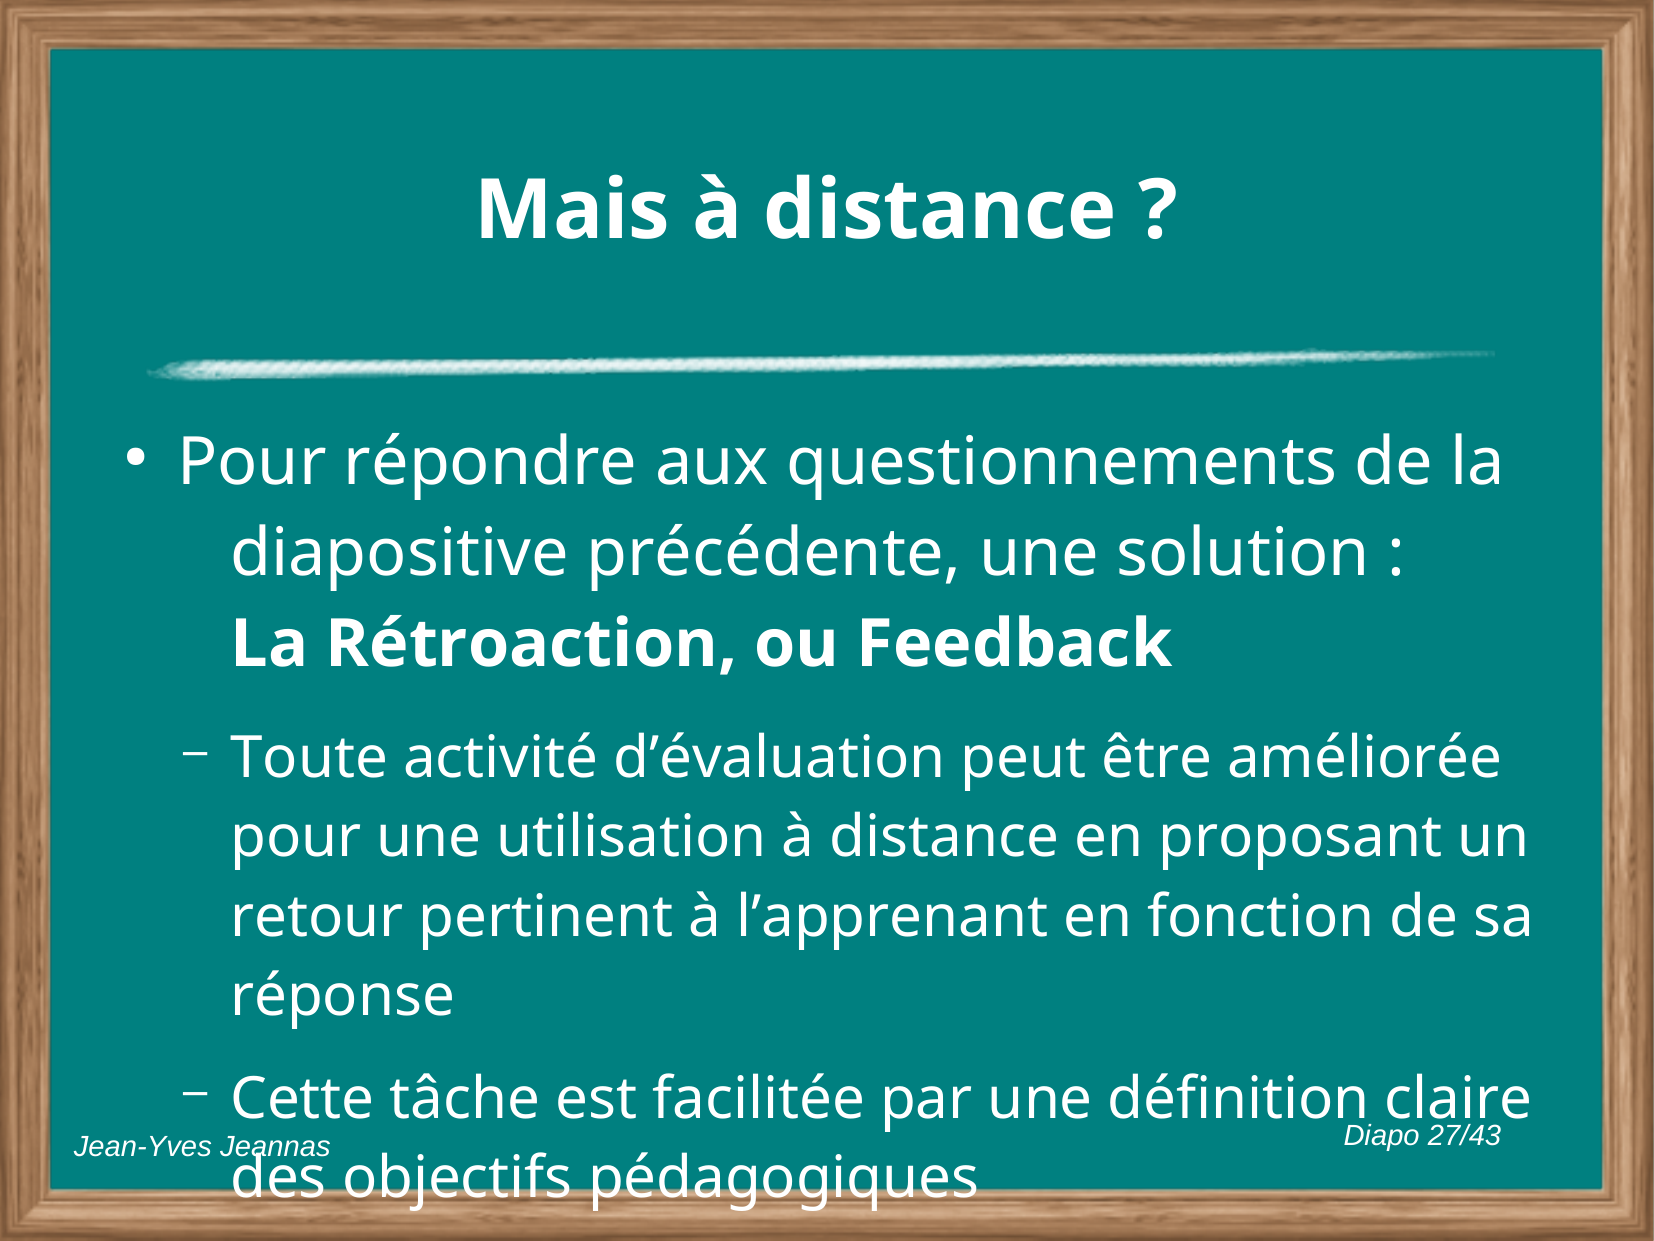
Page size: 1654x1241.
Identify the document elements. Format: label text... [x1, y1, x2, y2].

picture [0, 0, 1654, 1241]
title Mais à distance ? [88, 88, 1565, 325]
list Pour répondre aux questionnements de la diapositive précédente, une solution : La Rétroaction, ou Feedback Toute activité d’évaluation peut être améliorée pour une utilisation à distance en proposant un retour pertinent à l’apprenant en fonction de sa réponse Cette tâche est facilitée par une définition claire des objectifs pédagogiques [88, 413, 1565, 1063]
